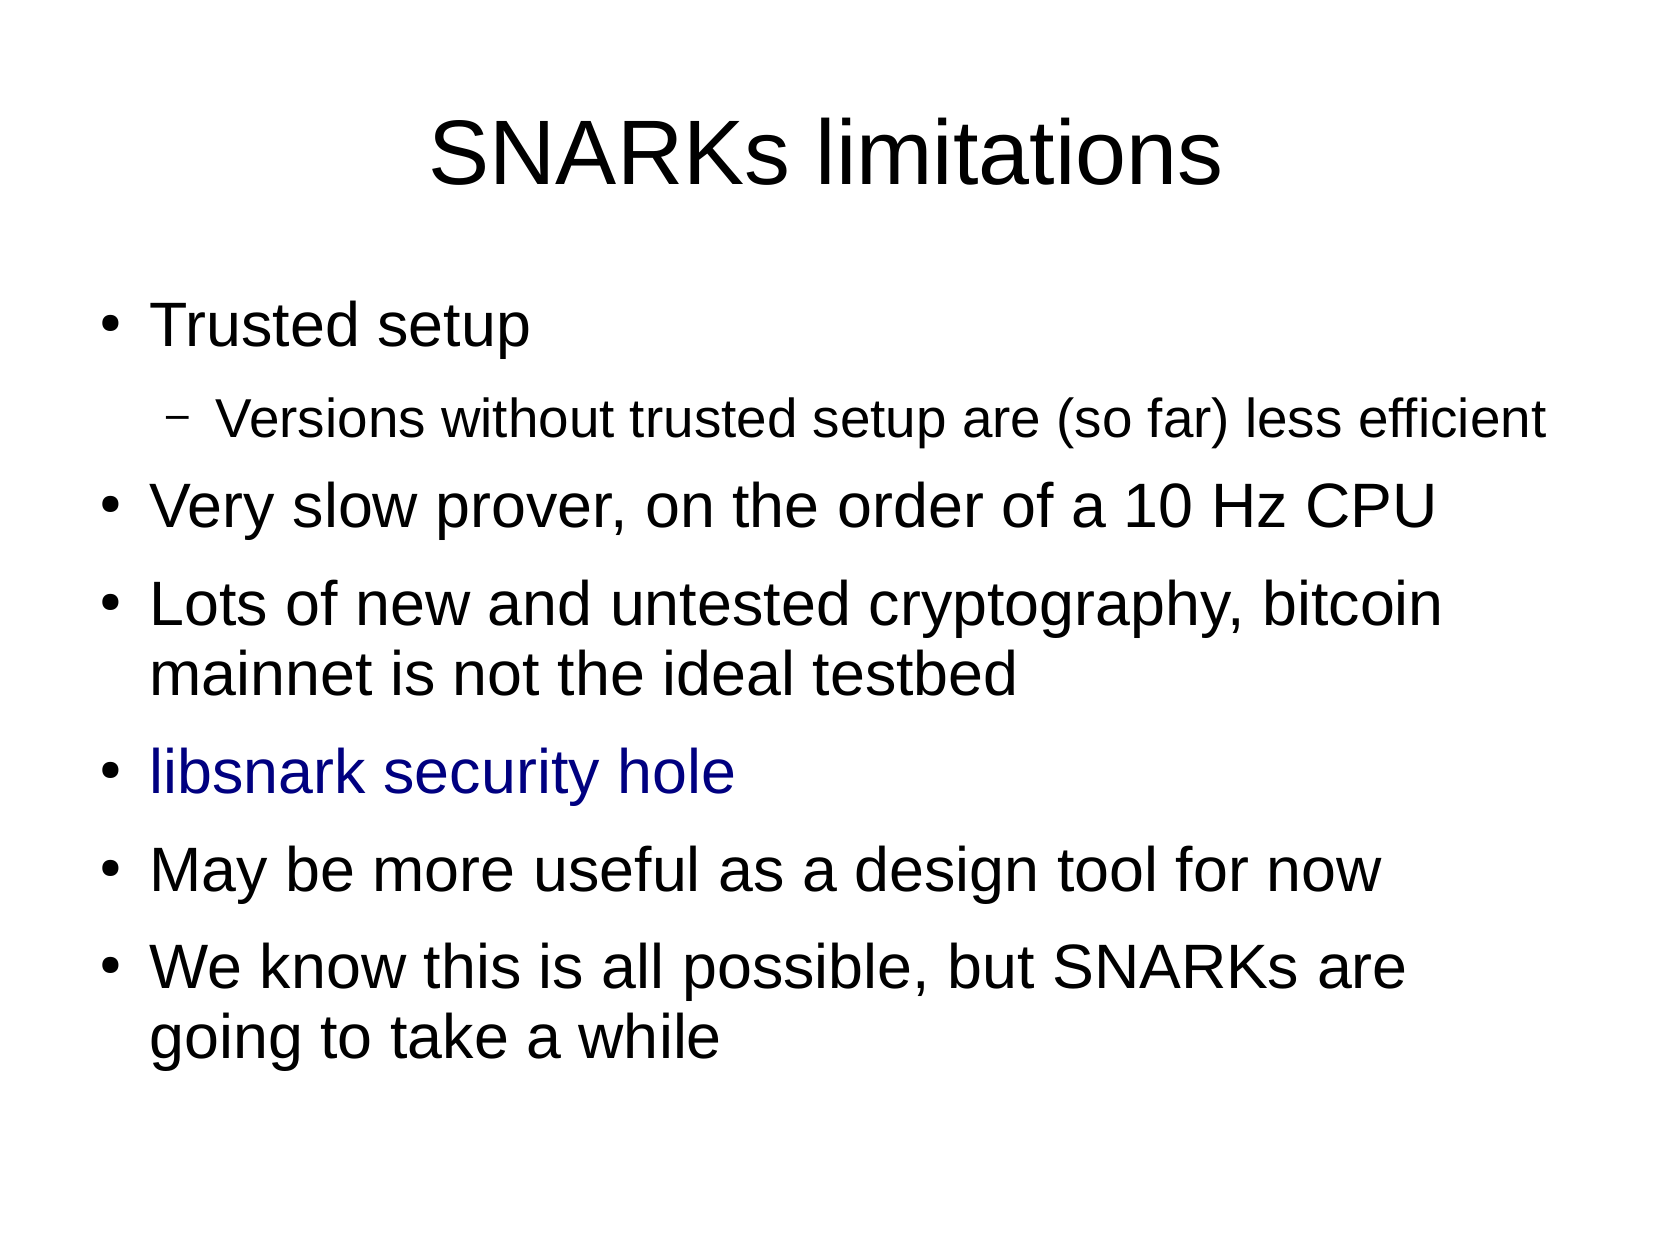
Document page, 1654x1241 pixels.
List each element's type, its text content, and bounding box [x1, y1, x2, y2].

title SNARKs limitations [82, 49, 1571, 257]
list Trusted setup Versions without trusted setup are (so far) less efficient Very slow prover, on the order of a 10 Hz CPU Lots of new and untested cryptography, bitcoin mainnet is not the ideal testbed libsnark security hole May be more useful as a design tool for now We know this is all possible, but SNARKs are going to take a while [82, 290, 1571, 1126]
